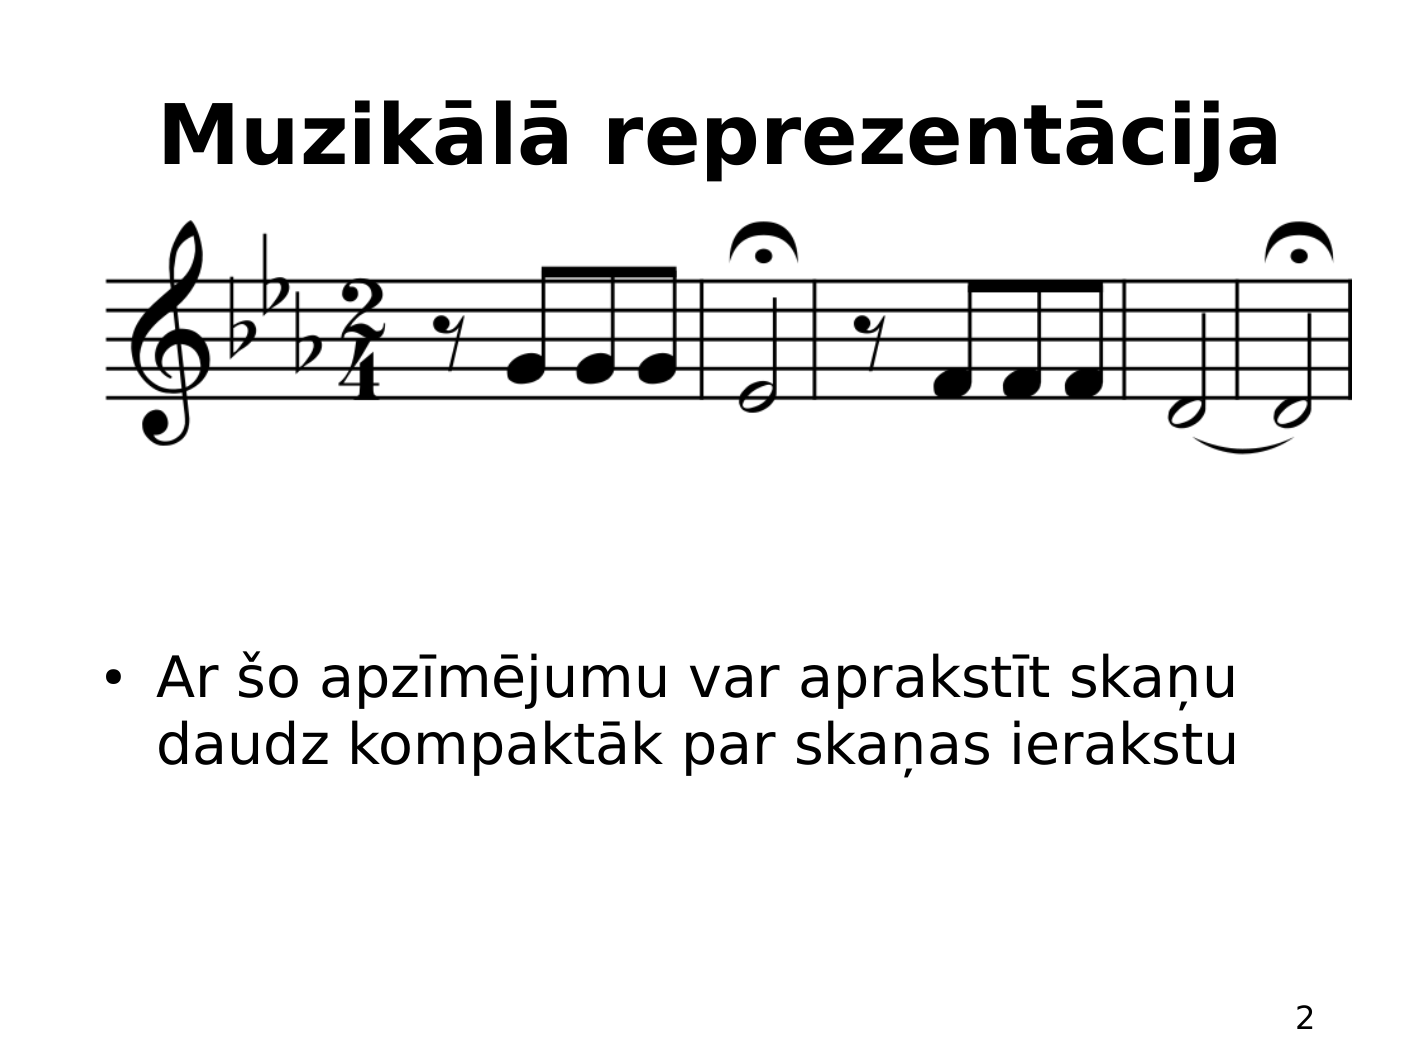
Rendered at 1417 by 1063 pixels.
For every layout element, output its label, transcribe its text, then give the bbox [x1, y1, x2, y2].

title Muzikālā reprezentācija [47, 70, 1393, 201]
picture [88, 181, 1352, 480]
list Ar šo apzīmējumu var aprakstīt skaņu daudz kompaktāk par skaņas ierakstu [70, 637, 1346, 1032]
